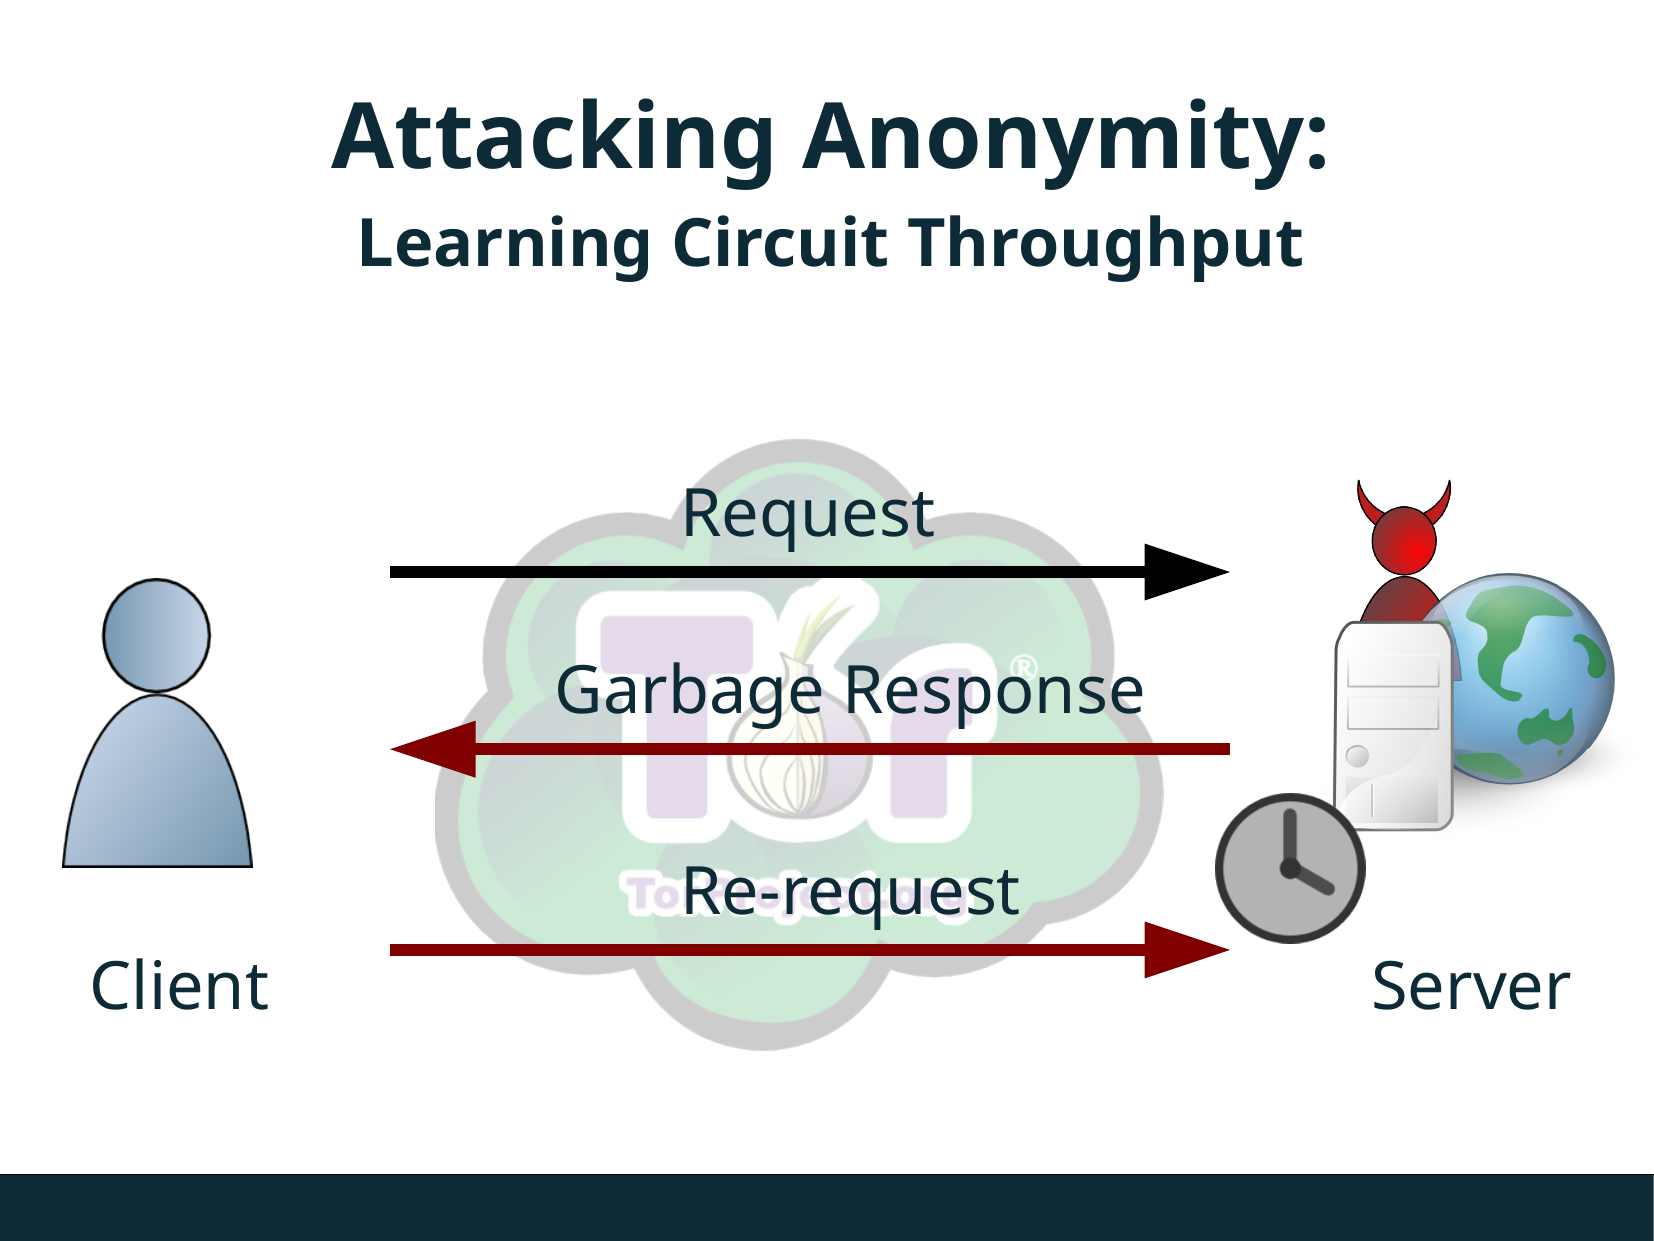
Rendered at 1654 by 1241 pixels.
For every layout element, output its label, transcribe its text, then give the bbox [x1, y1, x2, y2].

title Attacking Anonymity: Learning Circuit Throughput [86, 74, 1575, 282]
picture [435, 578, 1164, 743]
text_box Re-request [665, 835, 1021, 928]
picture [435, 439, 1164, 566]
text_box Client [75, 930, 269, 1022]
text_box Request [665, 458, 1021, 550]
picture [1215, 479, 1638, 945]
picture [62, 578, 253, 868]
text_box Server [1356, 930, 1564, 1022]
text_box Garbage Response [540, 635, 1218, 727]
picture [435, 956, 1164, 1051]
picture [435, 755, 1164, 944]
